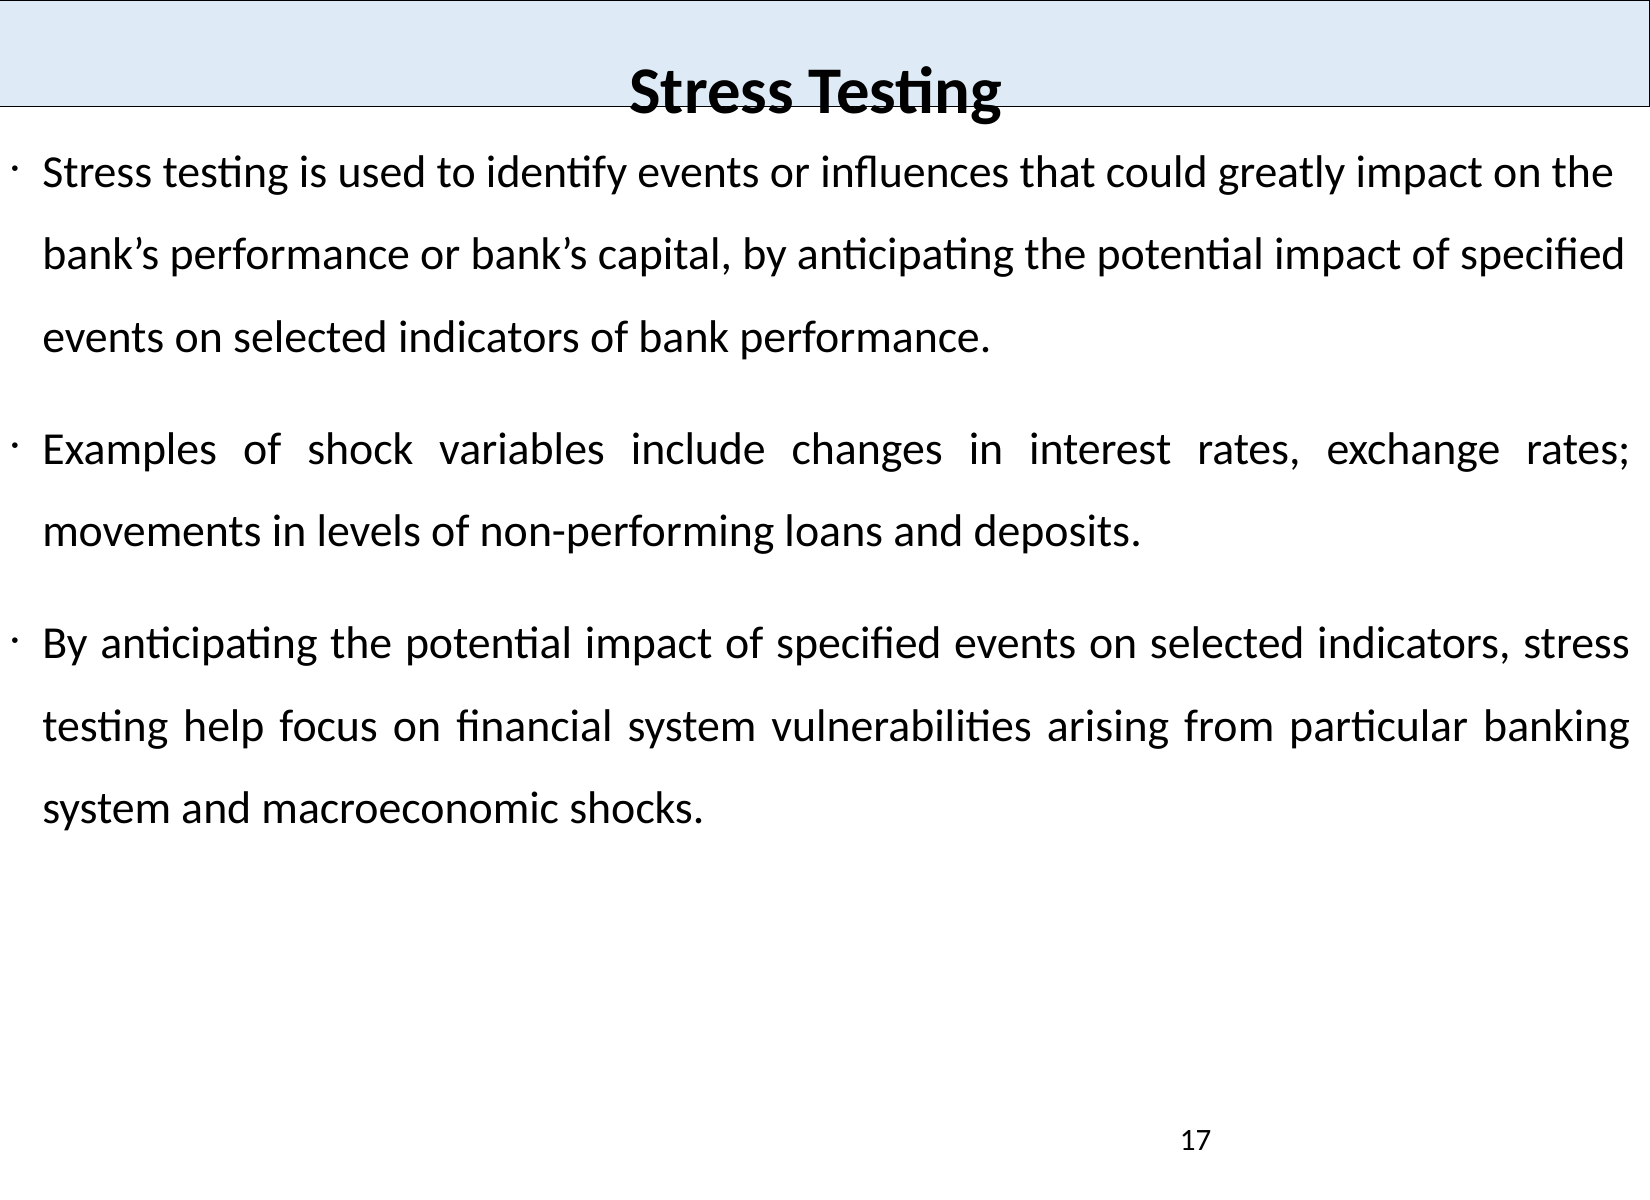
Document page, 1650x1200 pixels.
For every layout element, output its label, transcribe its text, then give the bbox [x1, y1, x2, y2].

list Stress testing is used to identify events or influences that could greatly impact on the bank’s performance or bank’s capital, by anticipating the potential impact of specified events on selected indicators of bank performance. Examples of shock variables include changes in interest rates, exchange rates; movements in levels of non-performing loans and deposits. By anticipating the potential impact of specified events on selected indicators, stress testing help focus on financial system vulnerabilities arising from particular banking system and macroeconomic shocks. [0, 106, 1647, 1177]
title Stress Testing [0, 0, 1650, 107]
slide_number <numéro> [1165, 1112, 1537, 1177]
